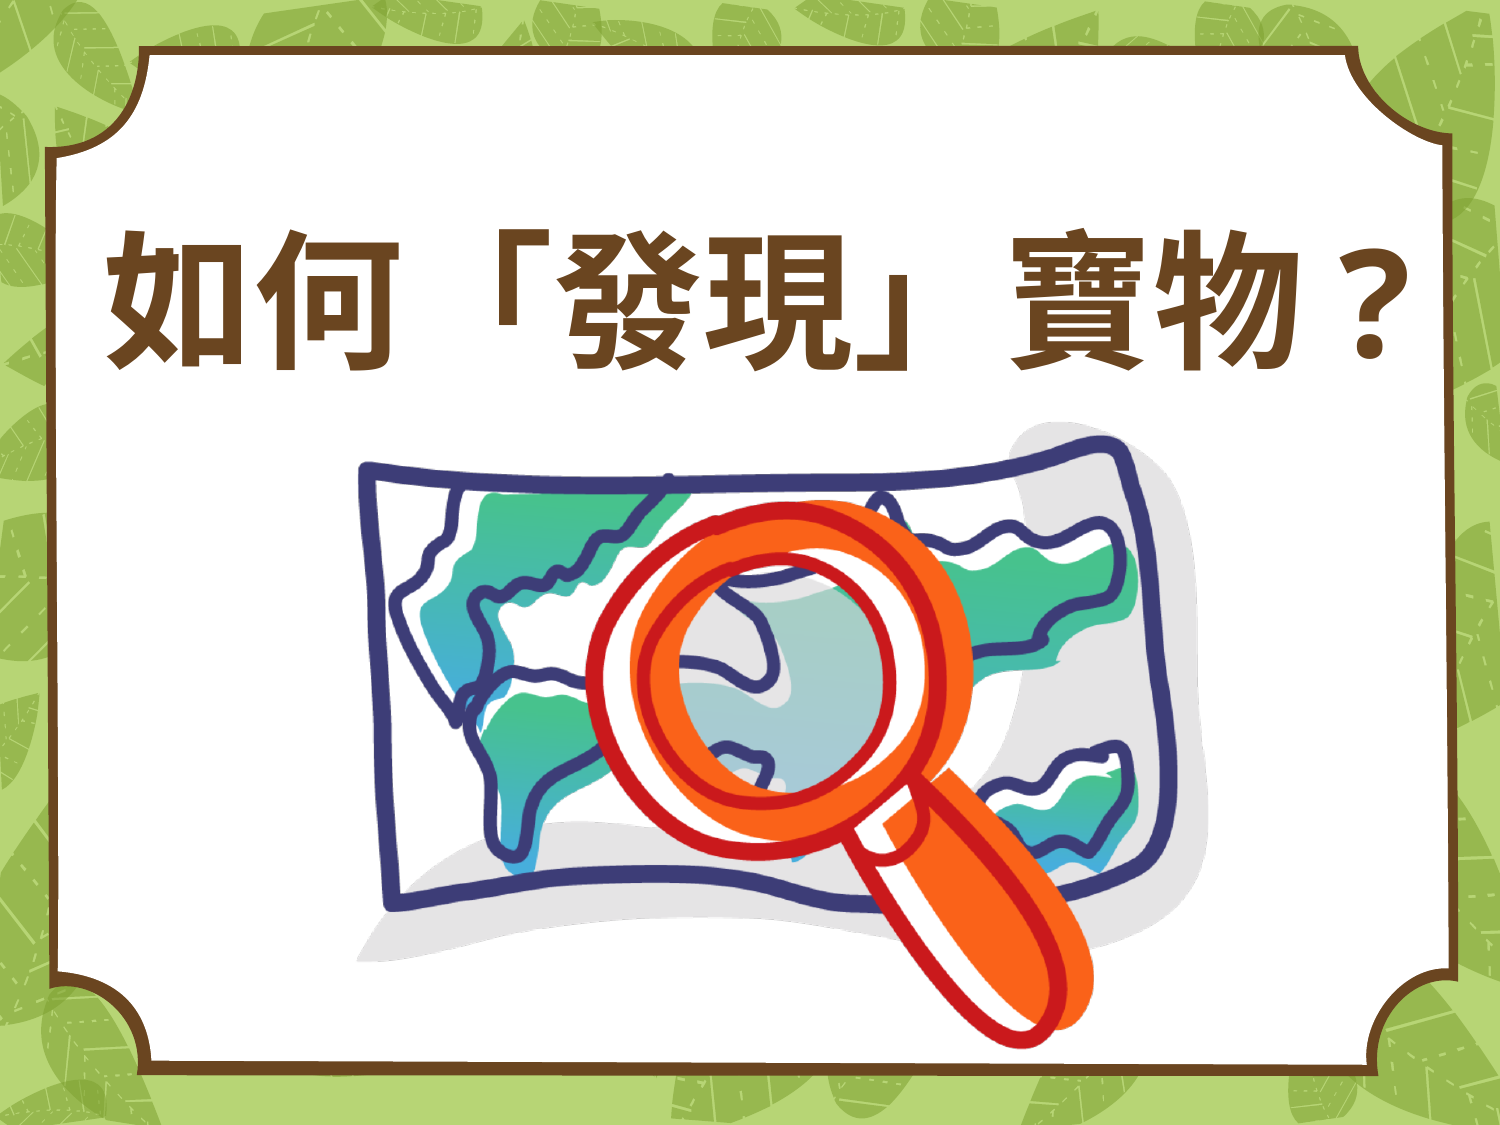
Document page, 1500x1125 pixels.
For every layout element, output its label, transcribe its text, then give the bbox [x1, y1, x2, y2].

picture [336, 397, 1223, 1079]
text_box 如何「發現」寶物? [89, 200, 1426, 395]
